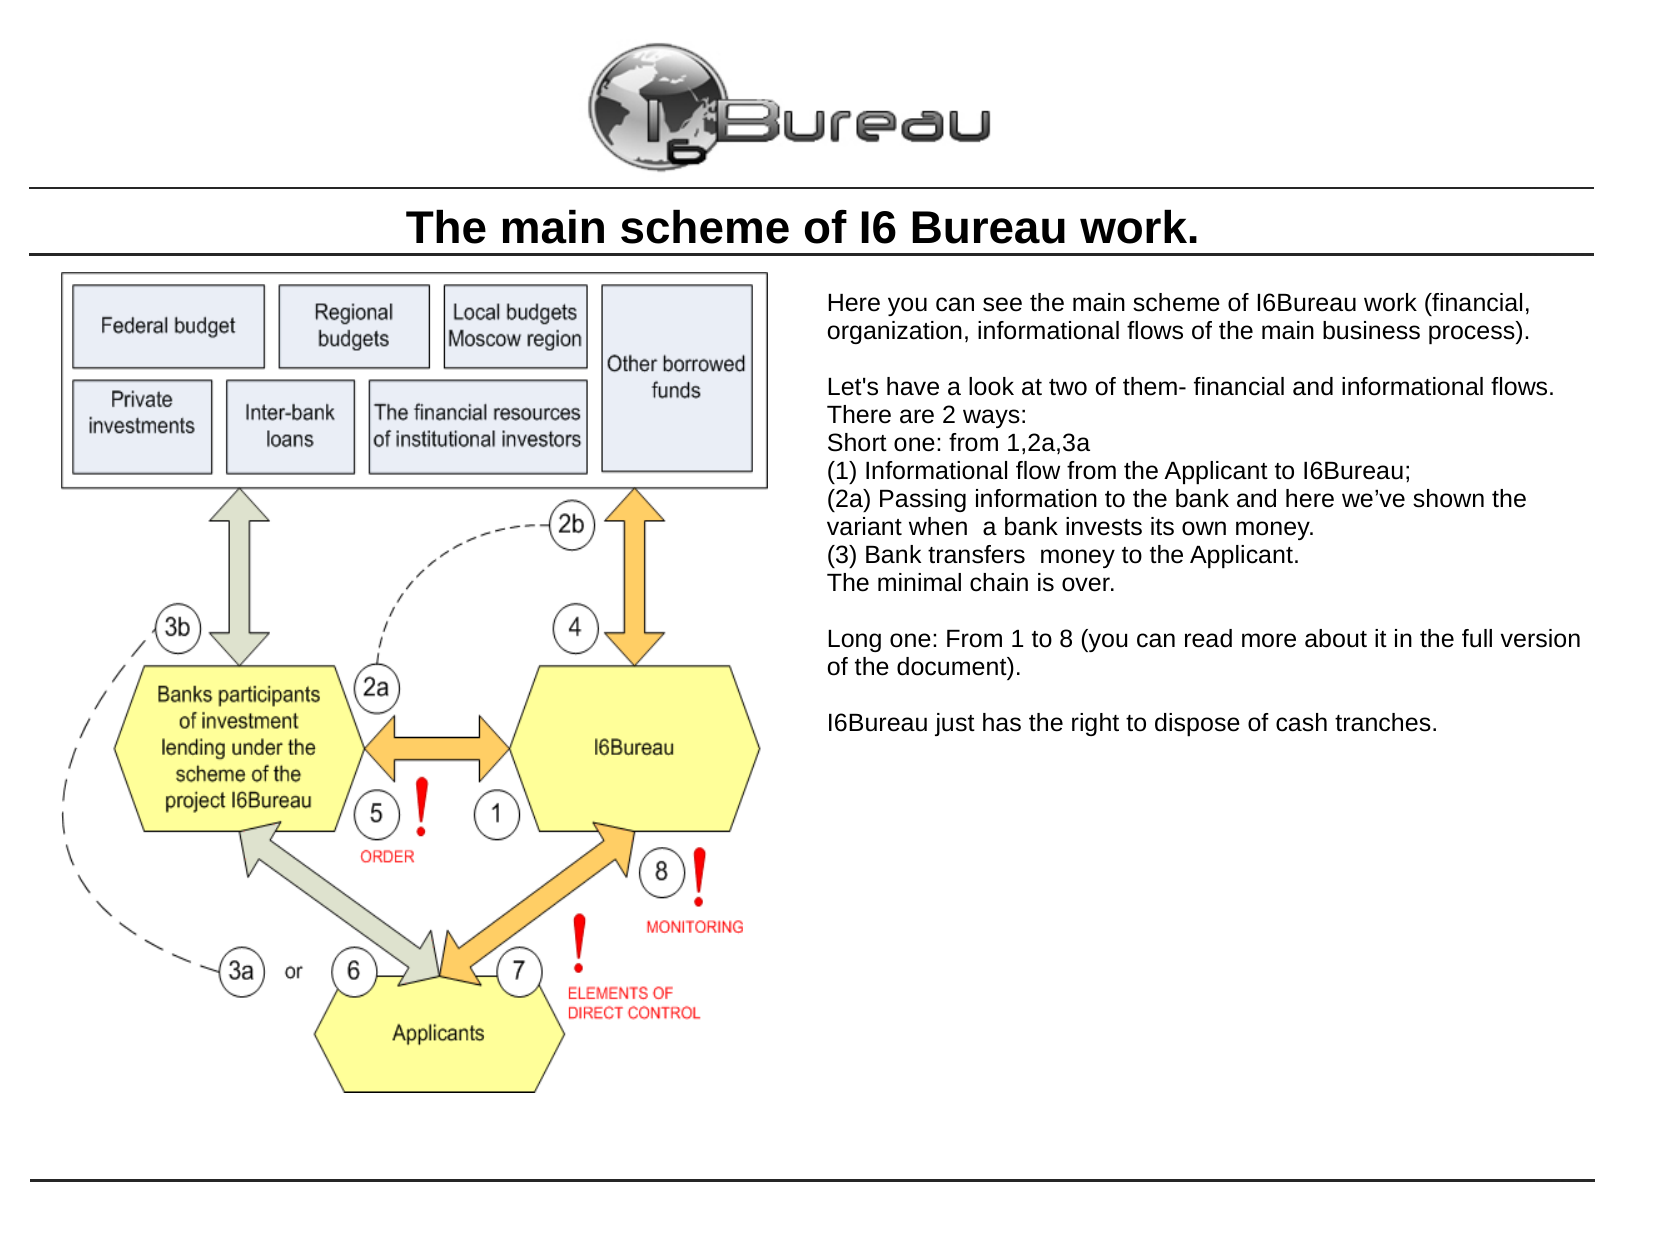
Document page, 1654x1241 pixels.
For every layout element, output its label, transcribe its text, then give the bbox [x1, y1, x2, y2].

picture [29, 5, 1594, 188]
title The main scheme of I6 Bureau work. [11, 188, 1595, 290]
picture [61, 272, 768, 1093]
title Here you can see the main scheme of I6Bureau work (financial, organization, informational flows of the main business process). Let's have a look at two of them- financial and informational flows. There are 2 ways: Short one: from 1,2a,3a (1) Informational flow from the Applicant to I6Bureau; (2a) Passing information to the bank and here we’ve shown the variant when a bank invests its own money. (3) Bank transfers money to the Applicant. The minimal chain is over. Long one: From 1 to 8 (you can read more about it in the full version of the document). I6Bureau just has the right to dispose of cash tranches. [826, 206, 1595, 857]
